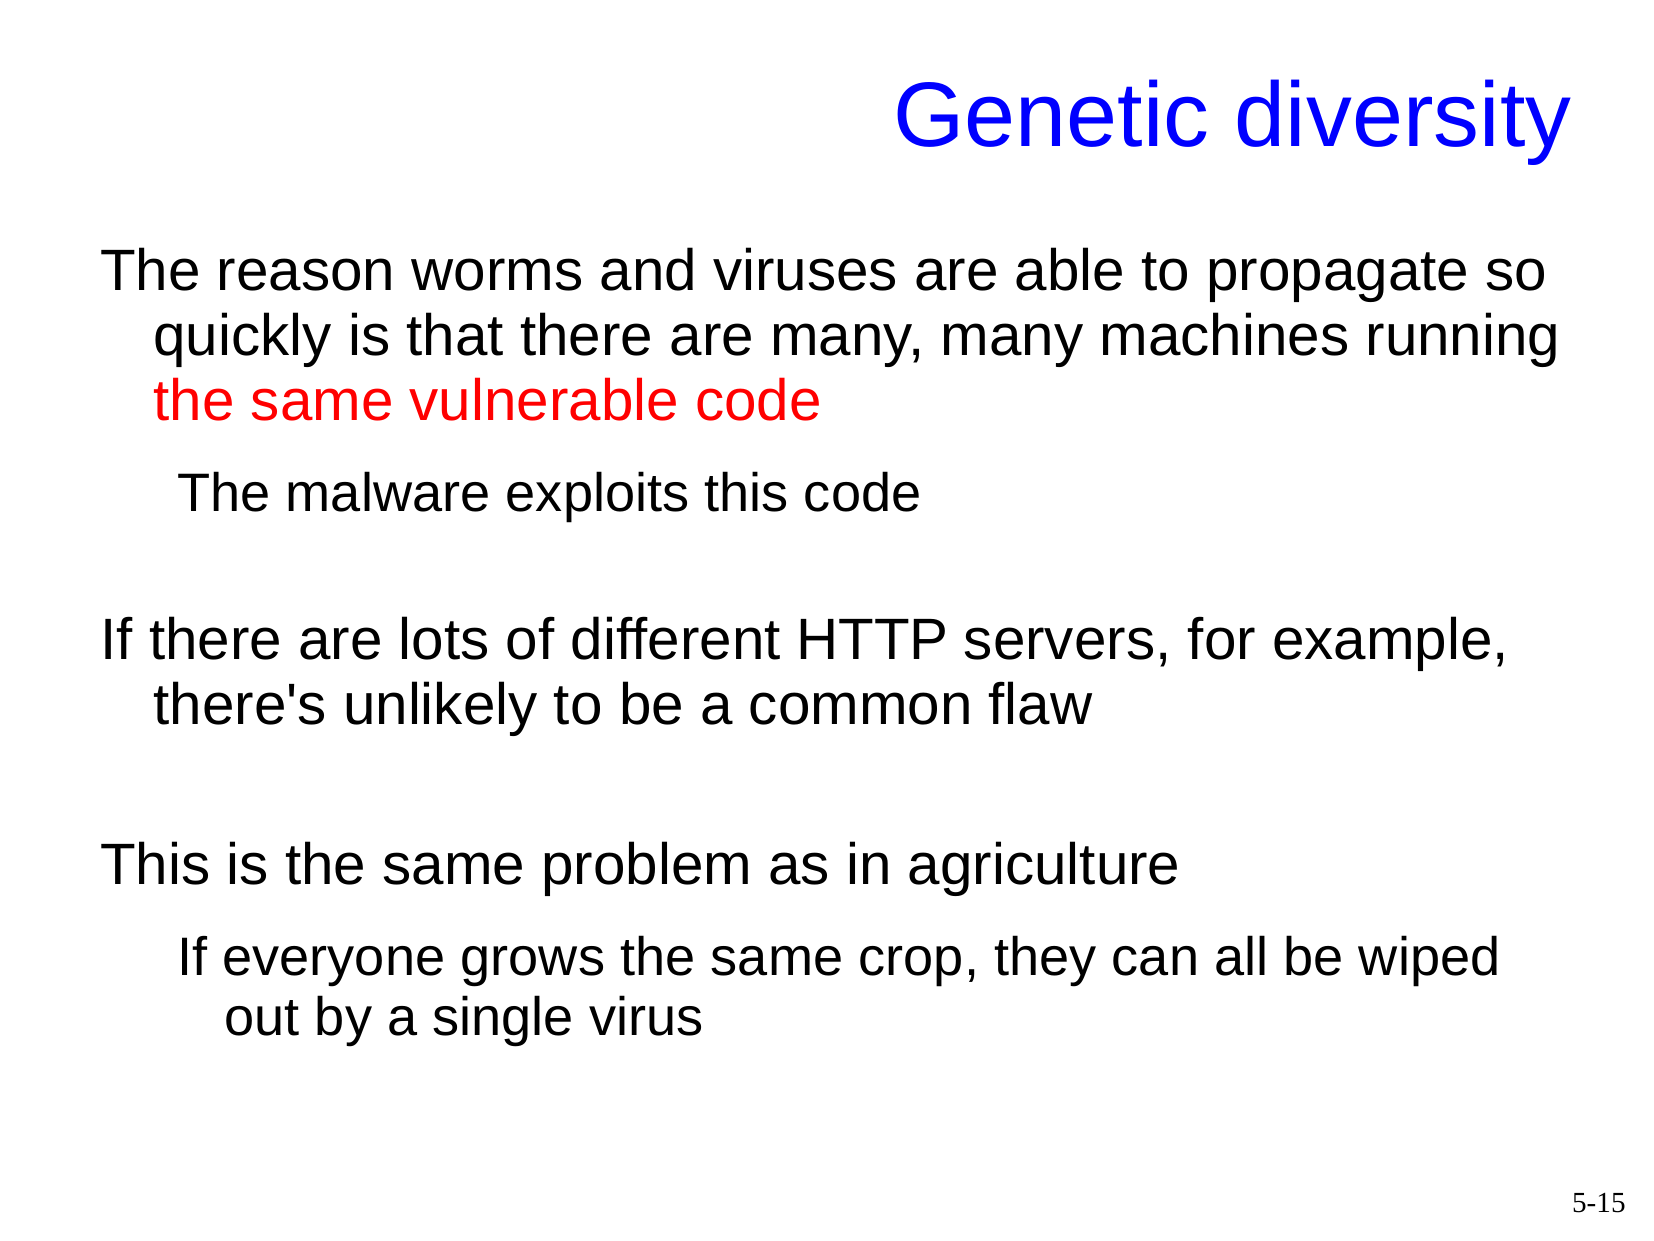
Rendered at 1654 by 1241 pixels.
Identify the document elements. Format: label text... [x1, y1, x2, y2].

list The reason worms and viruses are able to propagate so quickly is that there are many, many machines running the same vulnerable code The malware exploits this code If there are lots of different HTTP servers, for example, there's unlikely to be a common flaw This is the same problem as in agriculture If everyone grows the same crop, they can all be wiped out by a single virus [82, 237, 1571, 1156]
title Genetic diversity [84, 18, 1573, 211]
